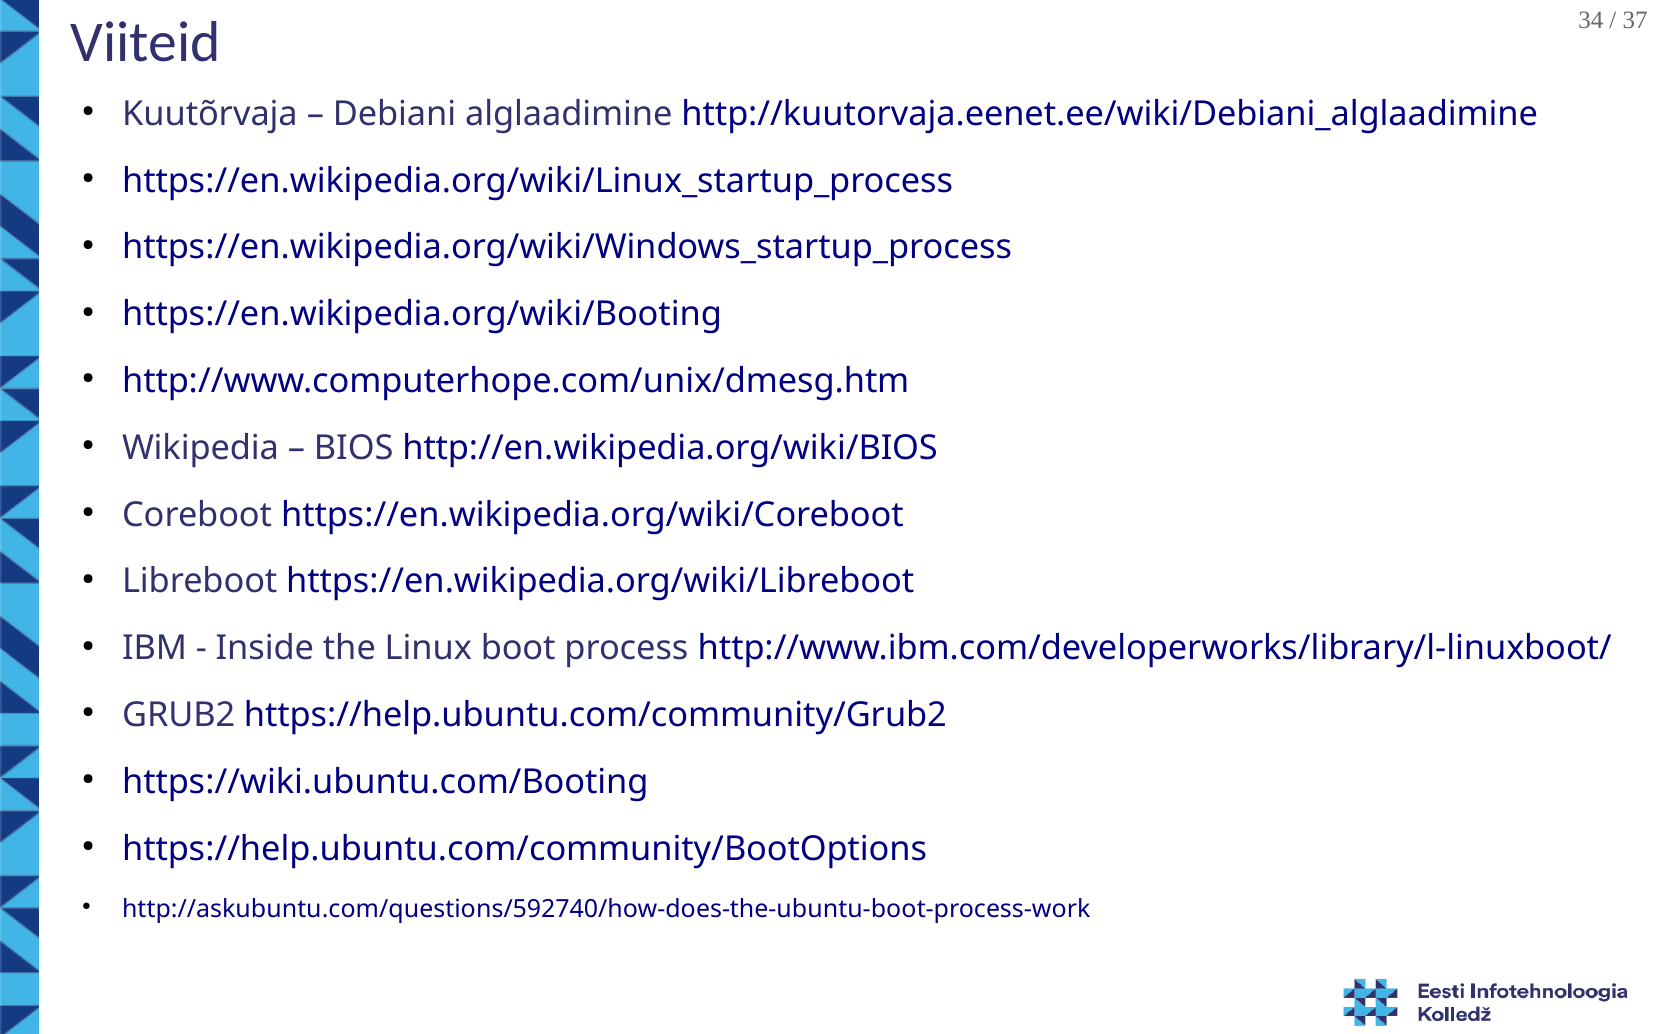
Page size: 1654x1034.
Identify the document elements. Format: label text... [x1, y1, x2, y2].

title Viiteid [70, 13, 1630, 81]
list Kuutõrvaja – Debiani alglaadimine http://kuutorvaja.eenet.ee/wiki/Debiani_alglaadimine https://en.wikipedia.org/wiki/Linux_startup_process https://en.wikipedia.org/wiki/Windows_startup_process https://en.wikipedia.org/wiki/Booting http://www.computerhope.com/unix/dmesg.htm Wikipedia – BIOS http://en.wikipedia.org/wiki/BIOS Coreboot https://en.wikipedia.org/wiki/Coreboot Libreboot https://en.wikipedia.org/wiki/Libreboot IBM - Inside the Linux boot process http://www.ibm.com/developerworks/library/l-linuxboot/ GRUB2 https://help.ubuntu.com/community/Grub2 https://wiki.ubuntu.com/Booting https://help.ubuntu.com/community/BootOptions http://askubuntu.com/questions/592740/how-does-the-ubuntu-boot-process-work [68, 88, 1625, 975]
